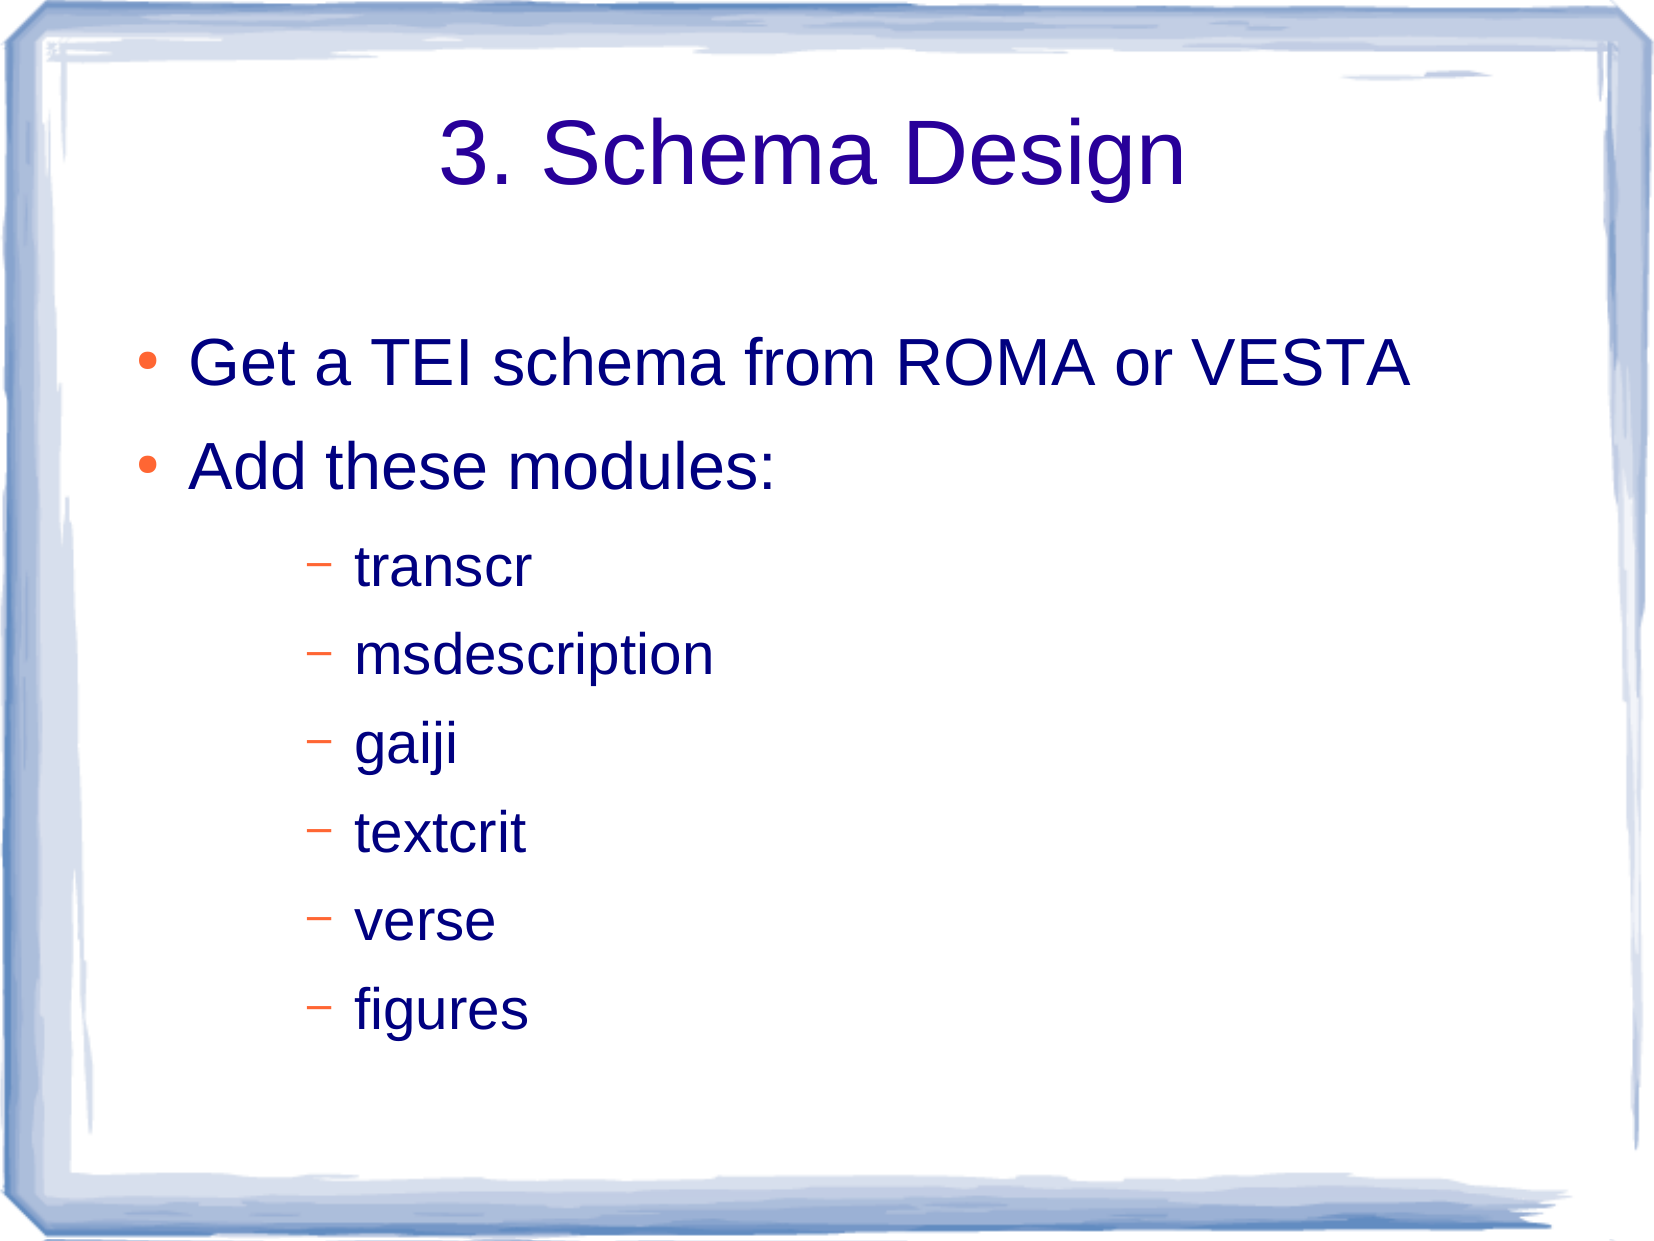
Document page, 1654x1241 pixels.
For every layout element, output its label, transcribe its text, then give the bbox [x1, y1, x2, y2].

title 3. Schema Design [82, 56, 1571, 250]
picture [0, 0, 1654, 1241]
list Get a TEI schema from ROMA or VESTA Add these modules: transcr msdescription gaiji textcrit verse figures [118, 324, 1571, 1129]
